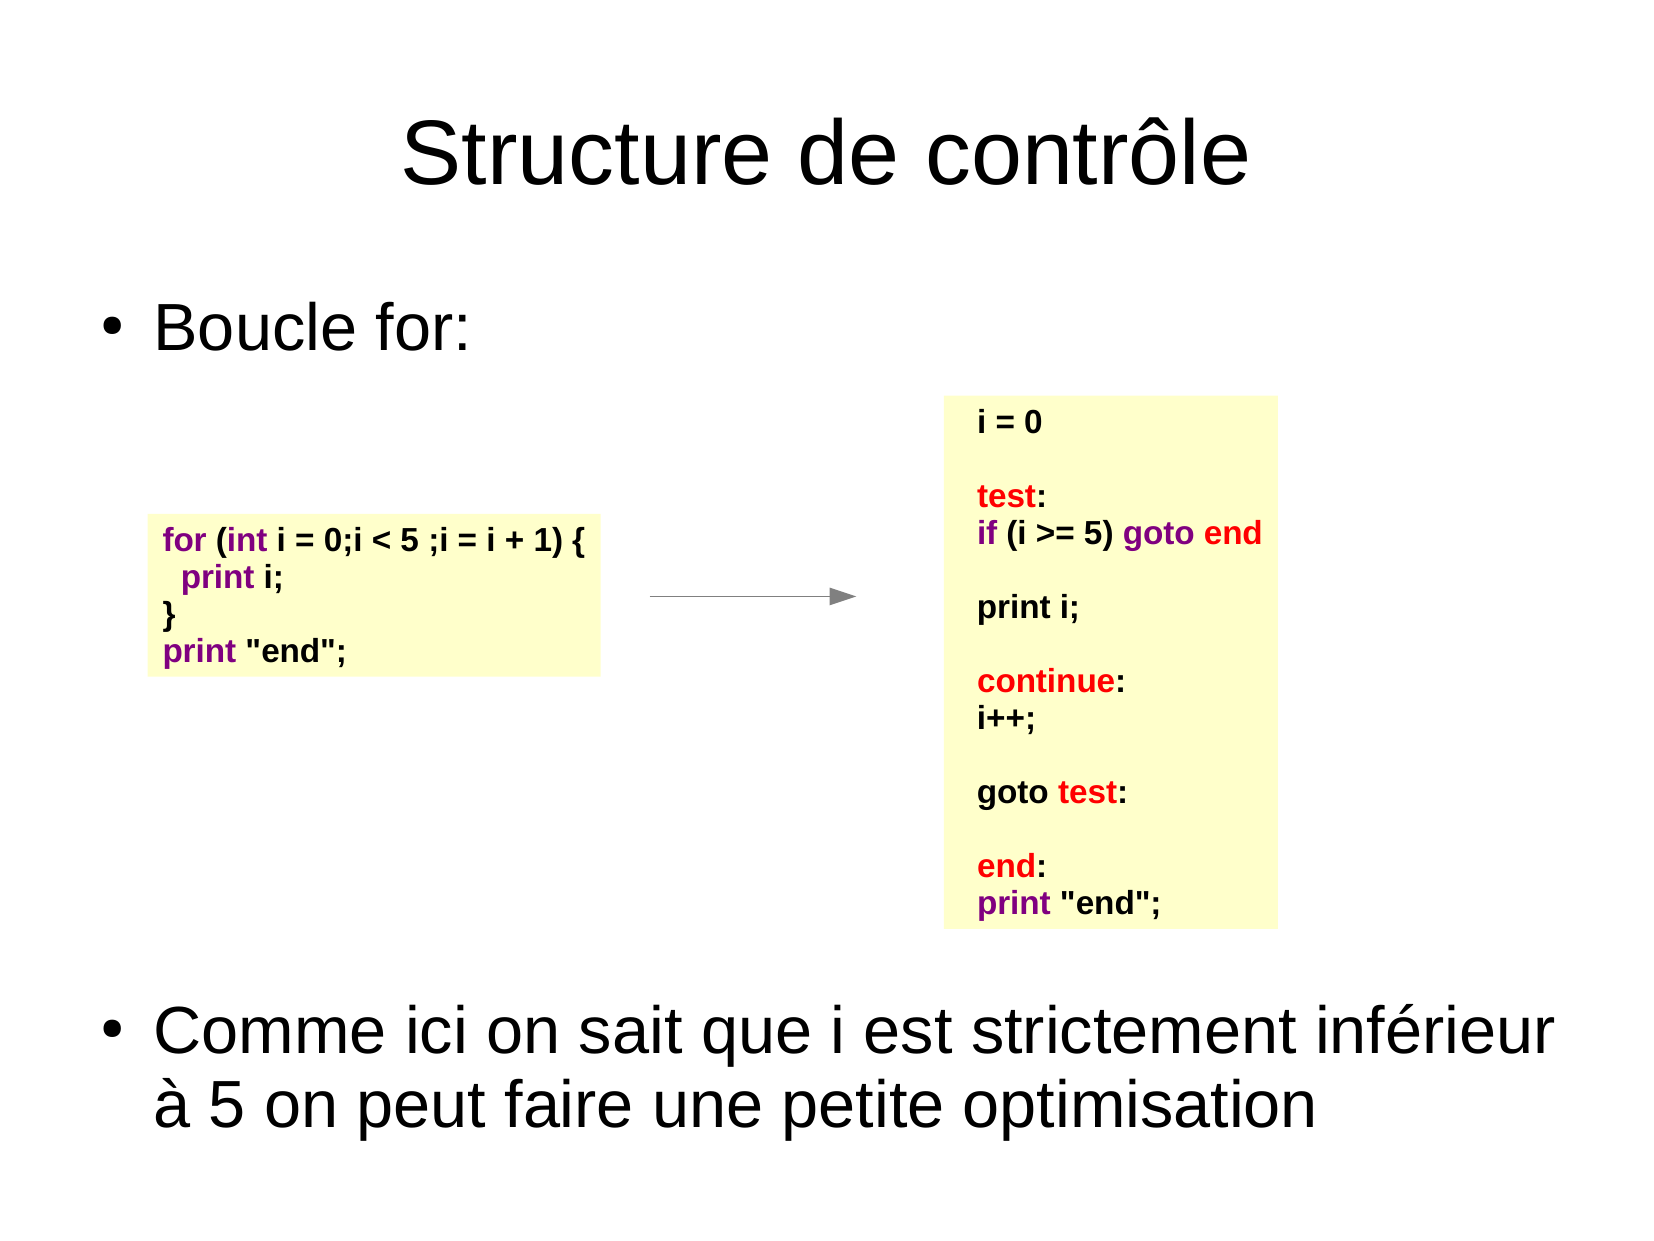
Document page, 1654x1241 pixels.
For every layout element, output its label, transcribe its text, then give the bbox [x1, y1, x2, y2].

text_box for (int i = 0;i < 5 ;i = i + 1) { print i; } print "end"; [147, 513, 601, 677]
text_box i = 0 test: if (i >= 5) goto end print i; continue: i++; goto test: end: print "end"; [943, 395, 1278, 929]
list Boucle for: Comme ici on sait que i est strictement inférieur à 5 on peut faire une petite optimisation [82, 290, 1571, 1143]
title Structure de contrôle [82, 56, 1571, 250]
